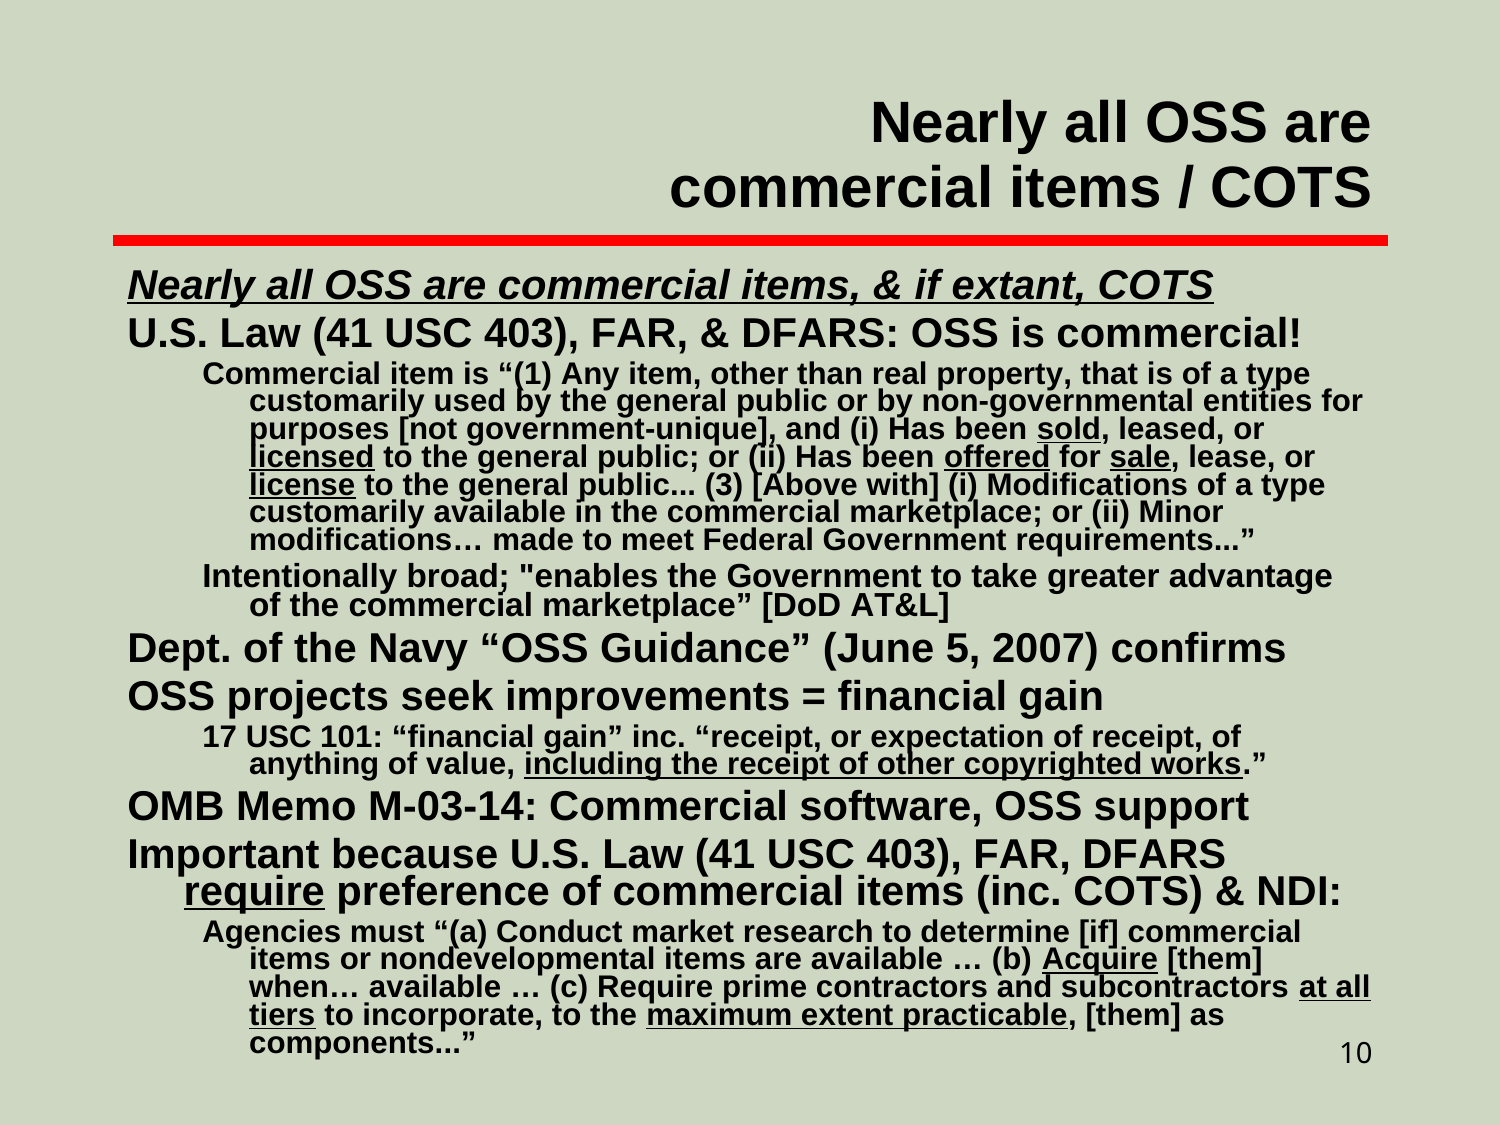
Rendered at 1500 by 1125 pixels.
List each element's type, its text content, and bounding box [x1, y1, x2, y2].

title Nearly all OSS are commercial items / COTS [337, 81, 1388, 228]
list Nearly all OSS are commercial items, & if extant, COTS U.S. Law (41 USC 403), FAR, & DFARS: OSS is commercial! Commercial item is “(1) Any item, other than real property, that is of a type customarily used by the general public or by non-governmental entities for purposes [not government-unique], and (i) Has been sold, leased, or licensed to the general public; or (ii) Has been offered for sale, lease, or license to the general public... (3) [Above with] (i) Modifications of a type customarily available in the commercial marketplace; or (ii) Minor modifications… made to meet Federal Government requirements...” Intentionally broad; "enables the Government to take greater advantage of the commercial marketplace” [DoD AT&L] Dept. of the Navy “OSS Guidance” (June 5, 2007) confirms OSS projects seek improvements = financial gain 17 USC 101: “financial gain” inc. “receipt, or expectation of receipt, of anything of value, including the receipt of other copyrighted works.” OMB Memo M-03-14: Commercial software, OSS support Important because U.S. Law (41 USC 403), FAR, DFARS require preference of commercial items (inc. COTS) & NDI: Agencies must “(a) Conduct market research to determine [if] commercial items or nondevelopmental items are available … (b) Acquire [them] when… available … (c) Require prime contractors and subcontractors at all tiers to incorporate, to the maximum extent practicable, [them] as components...” [112, 262, 1388, 1088]
